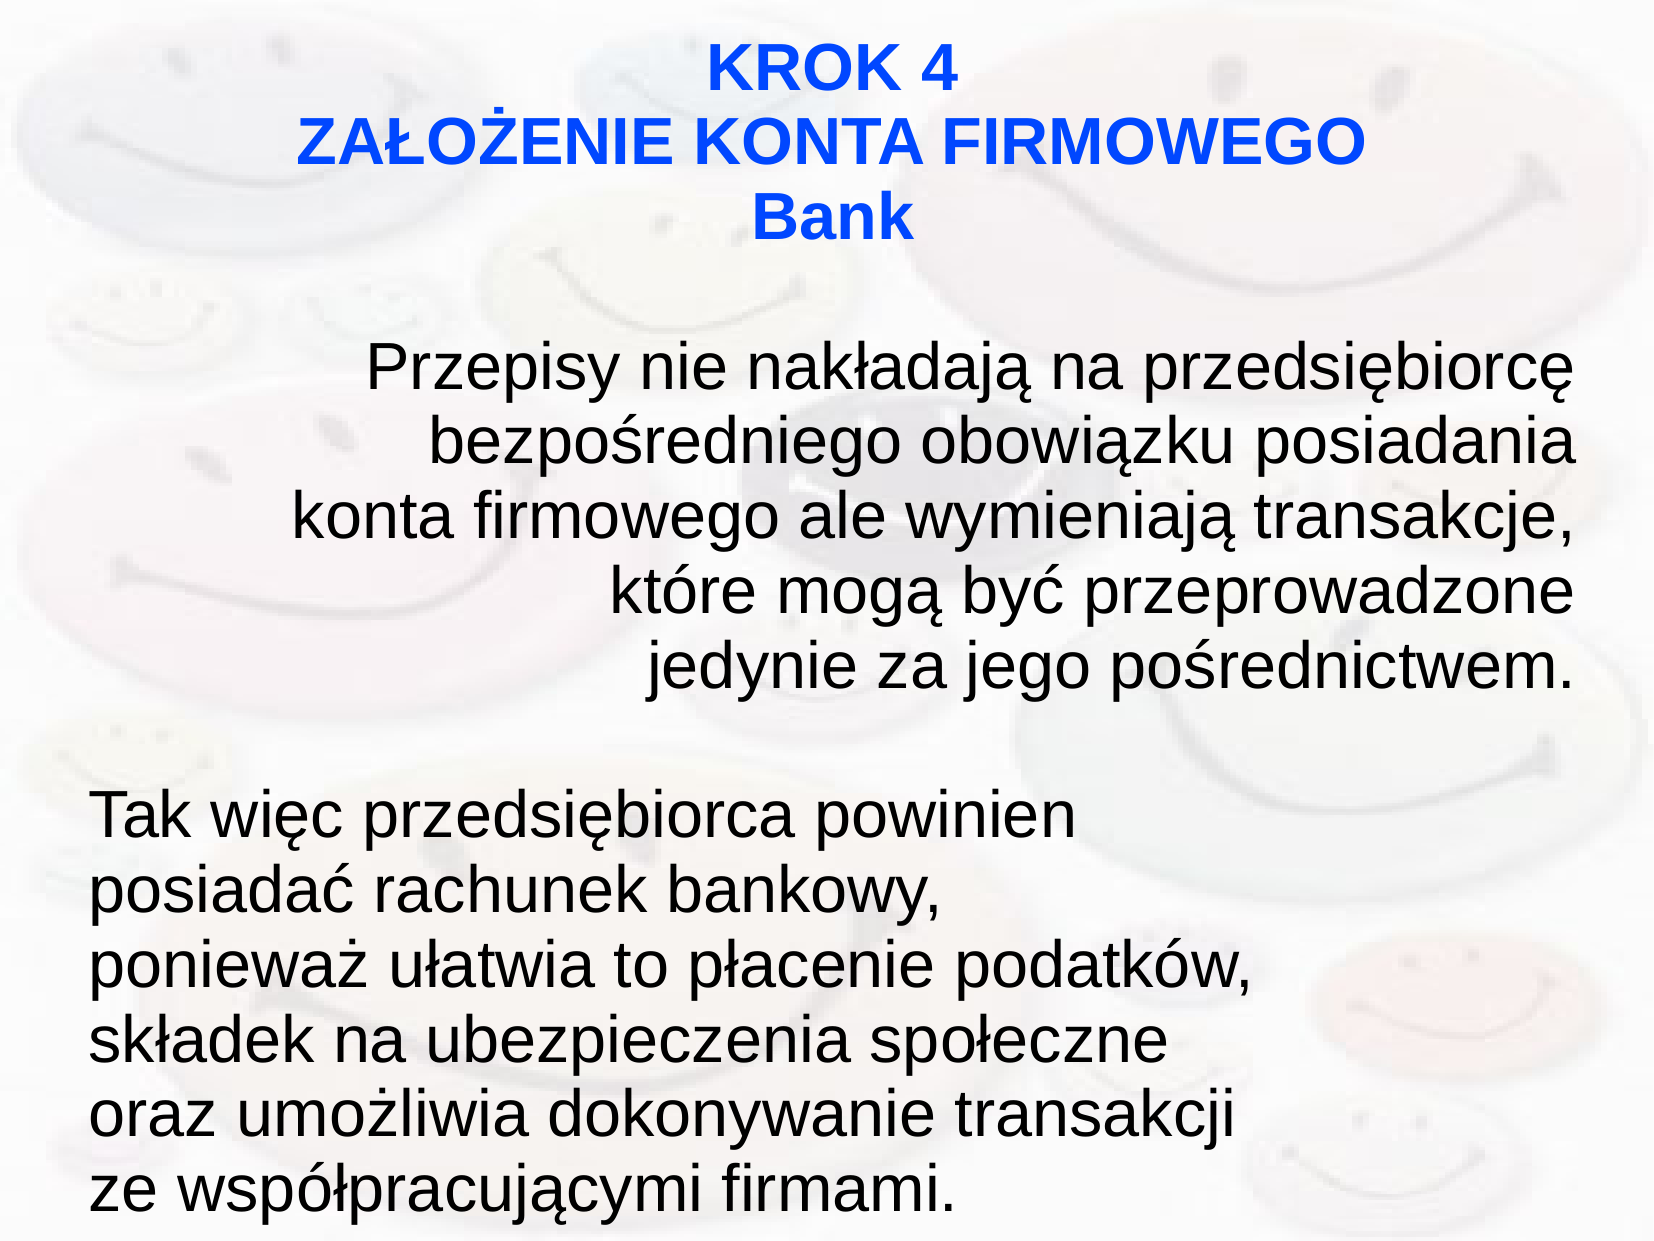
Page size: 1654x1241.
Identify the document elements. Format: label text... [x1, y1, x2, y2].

picture [0, 0, 1654, 1241]
subtitle KROK 4 ZAŁOŻENIE KONTA FIRMOWEGO Bank Przepisy nie nakładają na przedsiębiorcę bezpośredniego obowiązku posiadania konta firmowego ale wymieniają transakcje, które mogą być przeprowadzone jedynie za jego pośrednictwem. Tak więc przedsiębiorca powinien posiadać rachunek bankowy, ponieważ ułatwia to płacenie podatków, składek na ubezpieczenia społeczne oraz umożliwia dokonywanie transakcji ze współpracującymi firmami. [88, 29, 1577, 1226]
